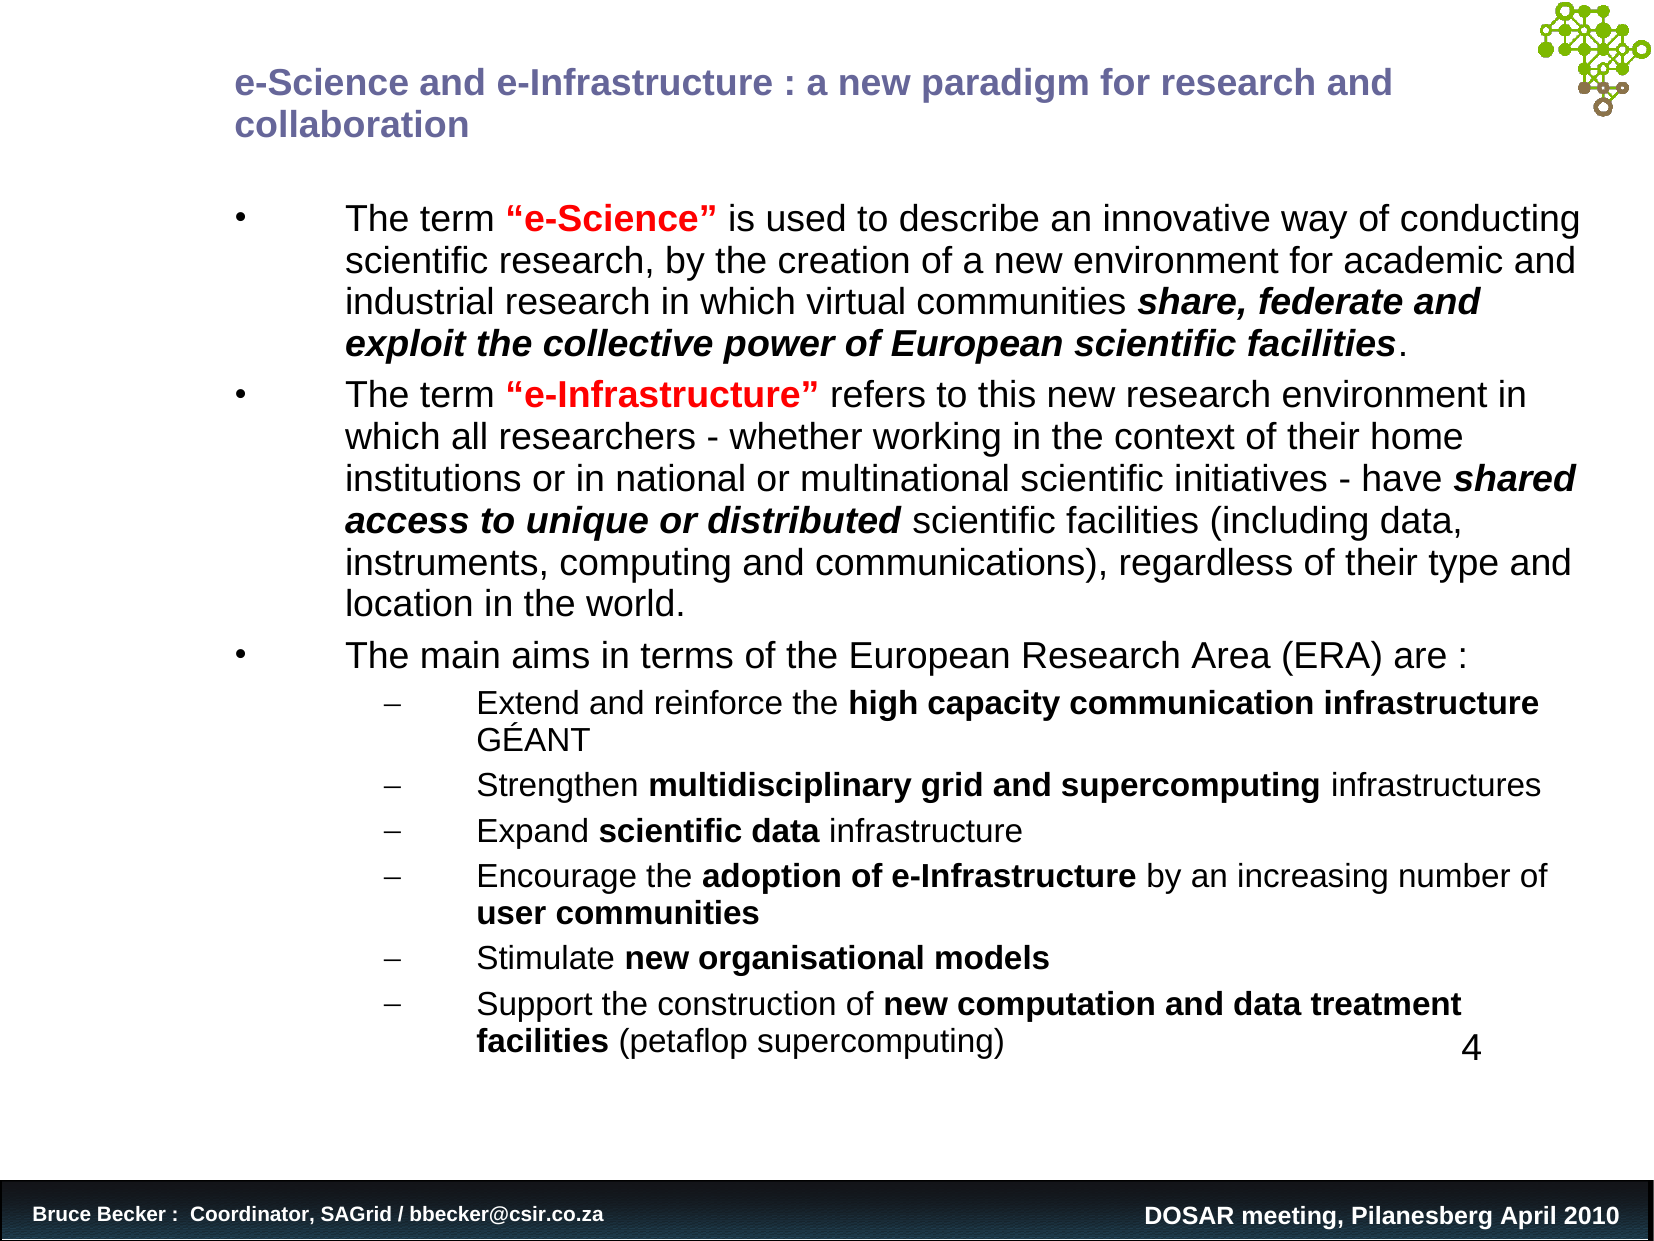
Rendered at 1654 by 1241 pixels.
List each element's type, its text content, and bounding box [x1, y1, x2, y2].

title e-Science and e-Infrastructure : a new paradigm for research and collaboration [234, 34, 1594, 173]
list The term “e-Science” is used to describe an innovative way of conducting scientific research, by the creation of a new environment for academic and industrial research in which virtual communities share, federate and exploit the collective power of European scientific facilities. The term “e-Infrastructure” refers to this new research environment in which all researchers - whether working in the context of their home institutions or in national or multinational scientific initiatives - have shared access to unique or distributed scientific facilities (including data, instruments, computing and communications), regardless of their type and location in the world. The main aims in terms of the European Research Area (ERA) are : Extend and reinforce the high capacity communication infrastructure GÉANT Strengthen multidisciplinary grid and supercomputing infrastructures Expand scientific data infrastructure Encourage the adoption of e-Infrastructure by an increasing number of user communities Stimulate new organisational models Support the construction of new computation and data treatment facilities (petaflop supercomputing) [234, 192, 1595, 1063]
picture [0, 1180, 1654, 1241]
picture [1534, 0, 1654, 119]
